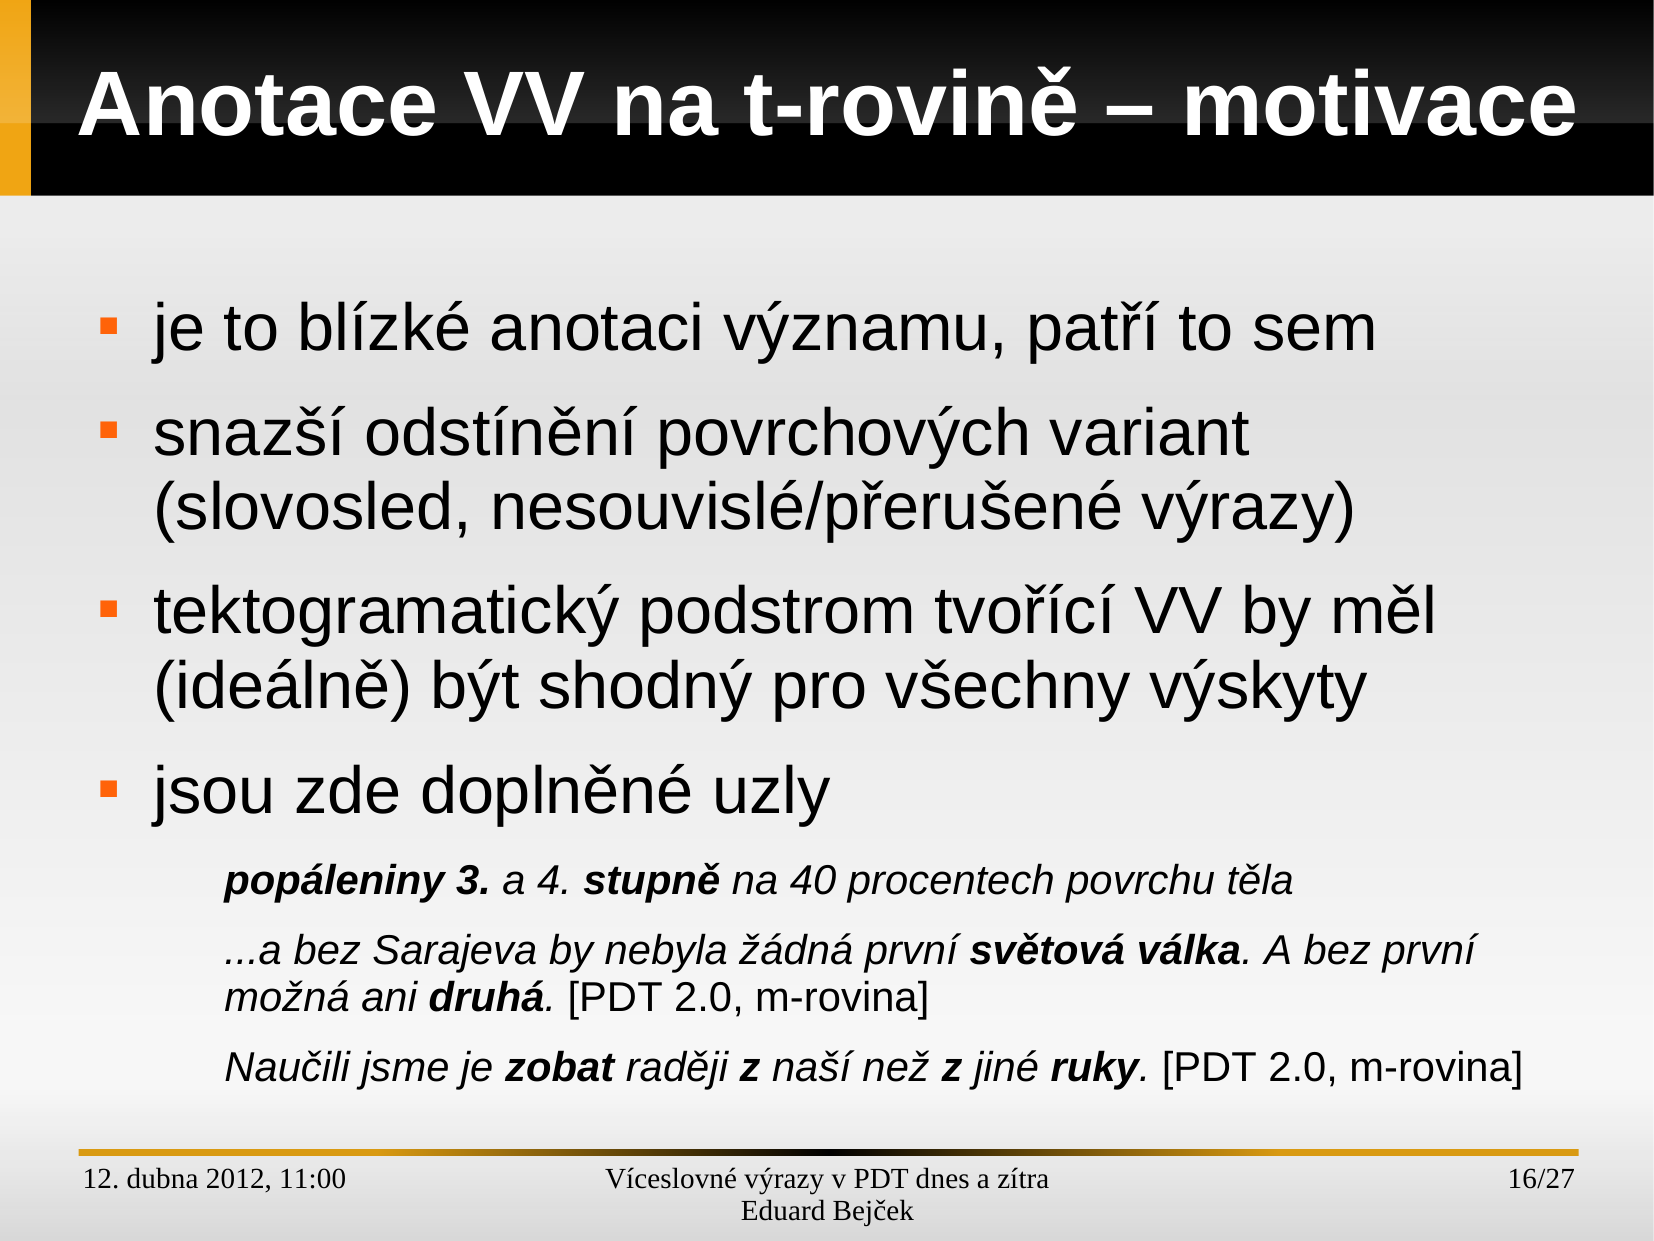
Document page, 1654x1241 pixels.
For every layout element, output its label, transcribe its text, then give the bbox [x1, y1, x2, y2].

list je to blízké anotaci významu, patří to sem snazší odstínění povrchových variant (slovosled, nesouvislé/přerušené výrazy) tektogramatický podstrom tvořící VV by měl (ideálně) být shodný pro všechny výskyty jsou zde doplněné uzly popáleniny 3. a 4. stupně na 40 procentech povrchu těla ...a bez Sarajeva by nebyla žádná první světová válka. A bez první možná ani druhá. [PDT 2.0, m-rovina] Naučili jsme je zobat raději z naší než z jiné ruky. [PDT 2.0, m-rovina] [82, 290, 1571, 1109]
picture [0, 0, 1654, 1241]
title Anotace VV na t-rovině – motivace [76, 0, 1613, 208]
